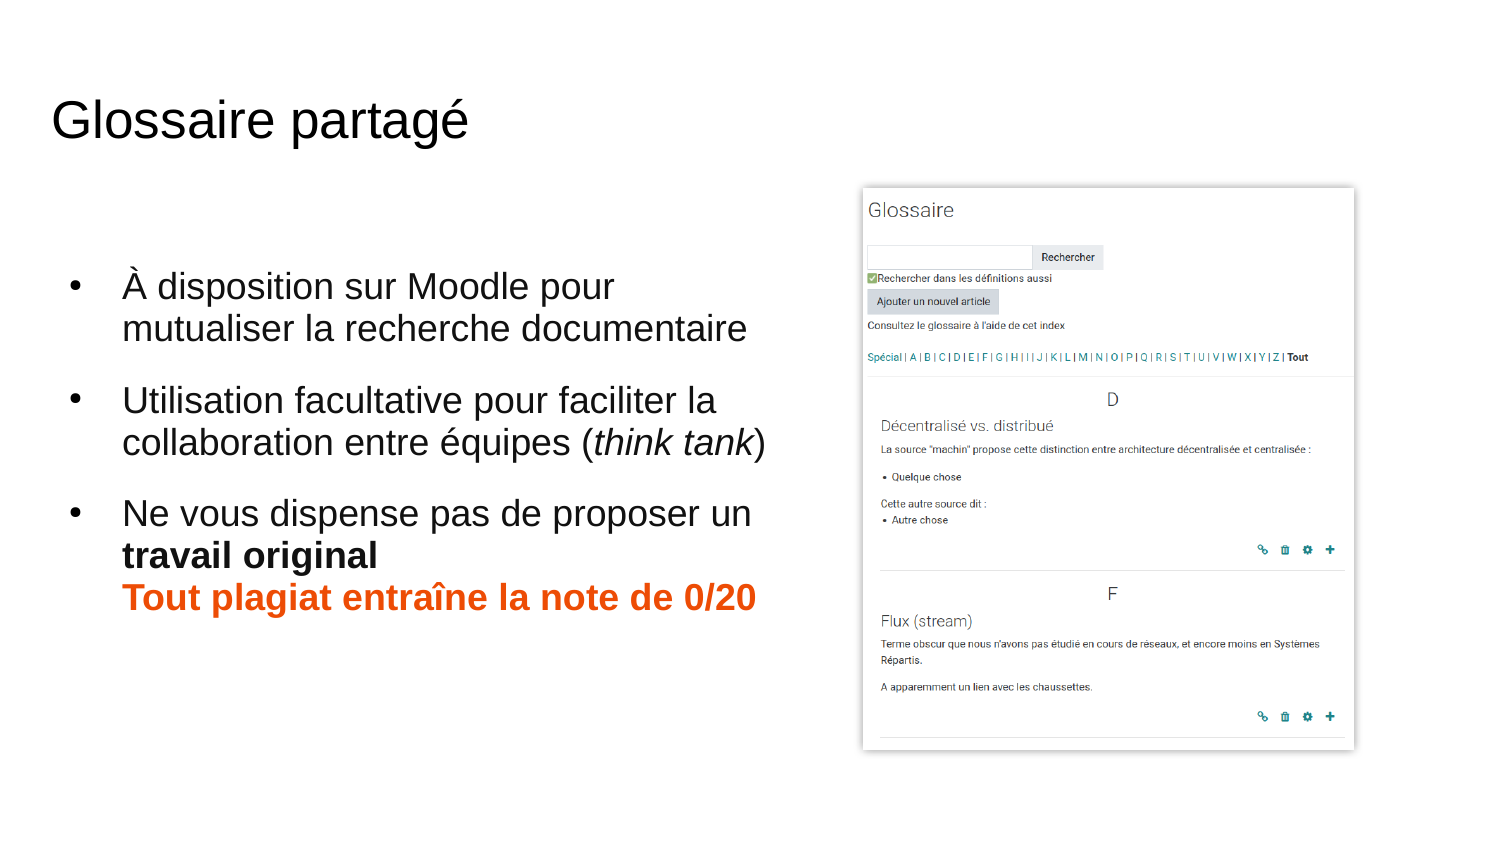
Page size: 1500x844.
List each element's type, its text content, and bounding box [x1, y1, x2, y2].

title Glossaire partagé [51, 72, 1449, 167]
list À disposition sur Moodle pour mutualiser la recherche documentaire Utilisation facultative pour faciliter la collaboration entre équipes (think tank) Ne vous dispense pas de proposer un travail original Tout plagiat entraîne la note de 0/20 [51, 265, 798, 709]
picture [863, 188, 1354, 750]
